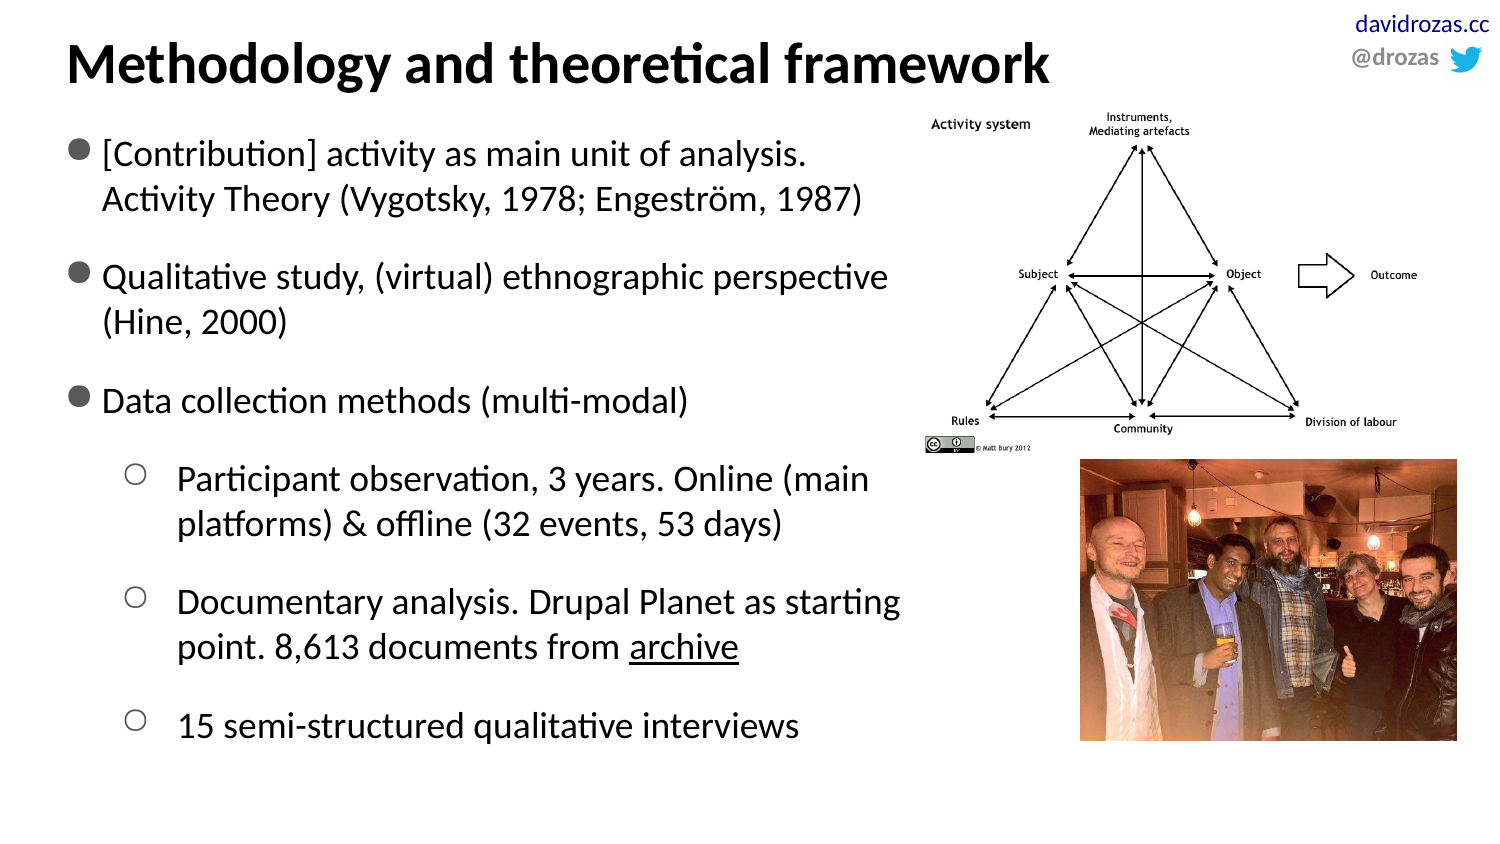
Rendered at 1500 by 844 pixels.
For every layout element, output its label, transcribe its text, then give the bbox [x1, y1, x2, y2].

text_box @drozas [1330, 37, 1443, 73]
picture [1080, 459, 1457, 741]
title Methodology and theoretical framework [51, 10, 1449, 105]
list [Contribution] activity as main unit of analysis. Activity Theory (Vygotsky, 1978; Engeström, 1987) Qualitative study, (virtual) ethnographic perspective (Hine, 2000) Data collection methods (multi-modal) Participant observation, 3 years. Online (main platforms) & offline (32 events, 53 days) Documentary analysis. Drupal Planet as starting point. 8,613 documents from archive 15 semi-structured qualitative interviews [11, 114, 922, 827]
text_box davidrozas.cc [1340, 5, 1500, 46]
picture [924, 109, 1424, 454]
picture [1443, 46, 1489, 82]
